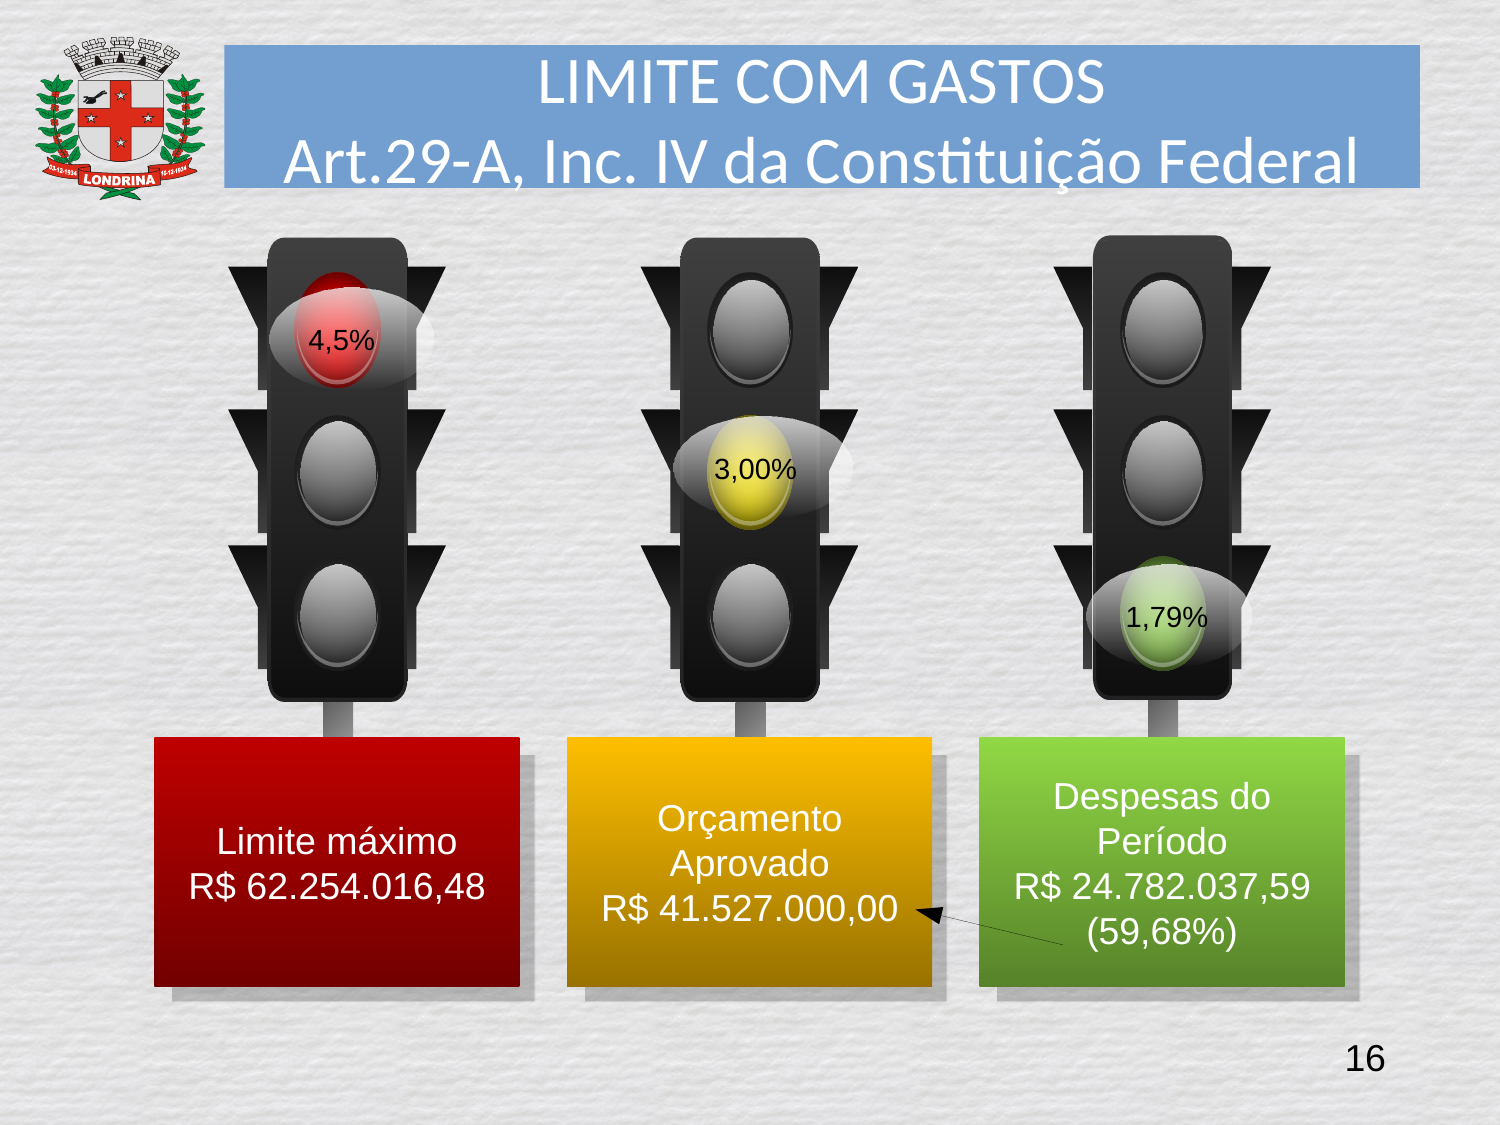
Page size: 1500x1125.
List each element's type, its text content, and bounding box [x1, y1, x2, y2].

text_box [228, 237, 446, 737]
text_box LIMITE COM GASTOS Art.29-A, Inc. IV da Constituição Federal [224, 45, 1420, 188]
text_box [726, 515, 770, 526]
text_box Despesas do Período R$ 24.782.037,59 (59,68%) [979, 737, 1345, 987]
text_box <número> [1329, 1027, 1500, 1098]
text_box Limite máximo R$ 62.254.016,48 [154, 737, 520, 987]
picture [0, 0, 1500, 1125]
text_box [1053, 235, 1272, 737]
text_box Orçamento Aprovado R$ 41.527.000,00 [567, 737, 933, 987]
text_box 3,00% [673, 416, 853, 519]
text_box [640, 237, 859, 737]
text_box 1,79% [1086, 564, 1252, 668]
text_box 4,5% [269, 287, 434, 391]
